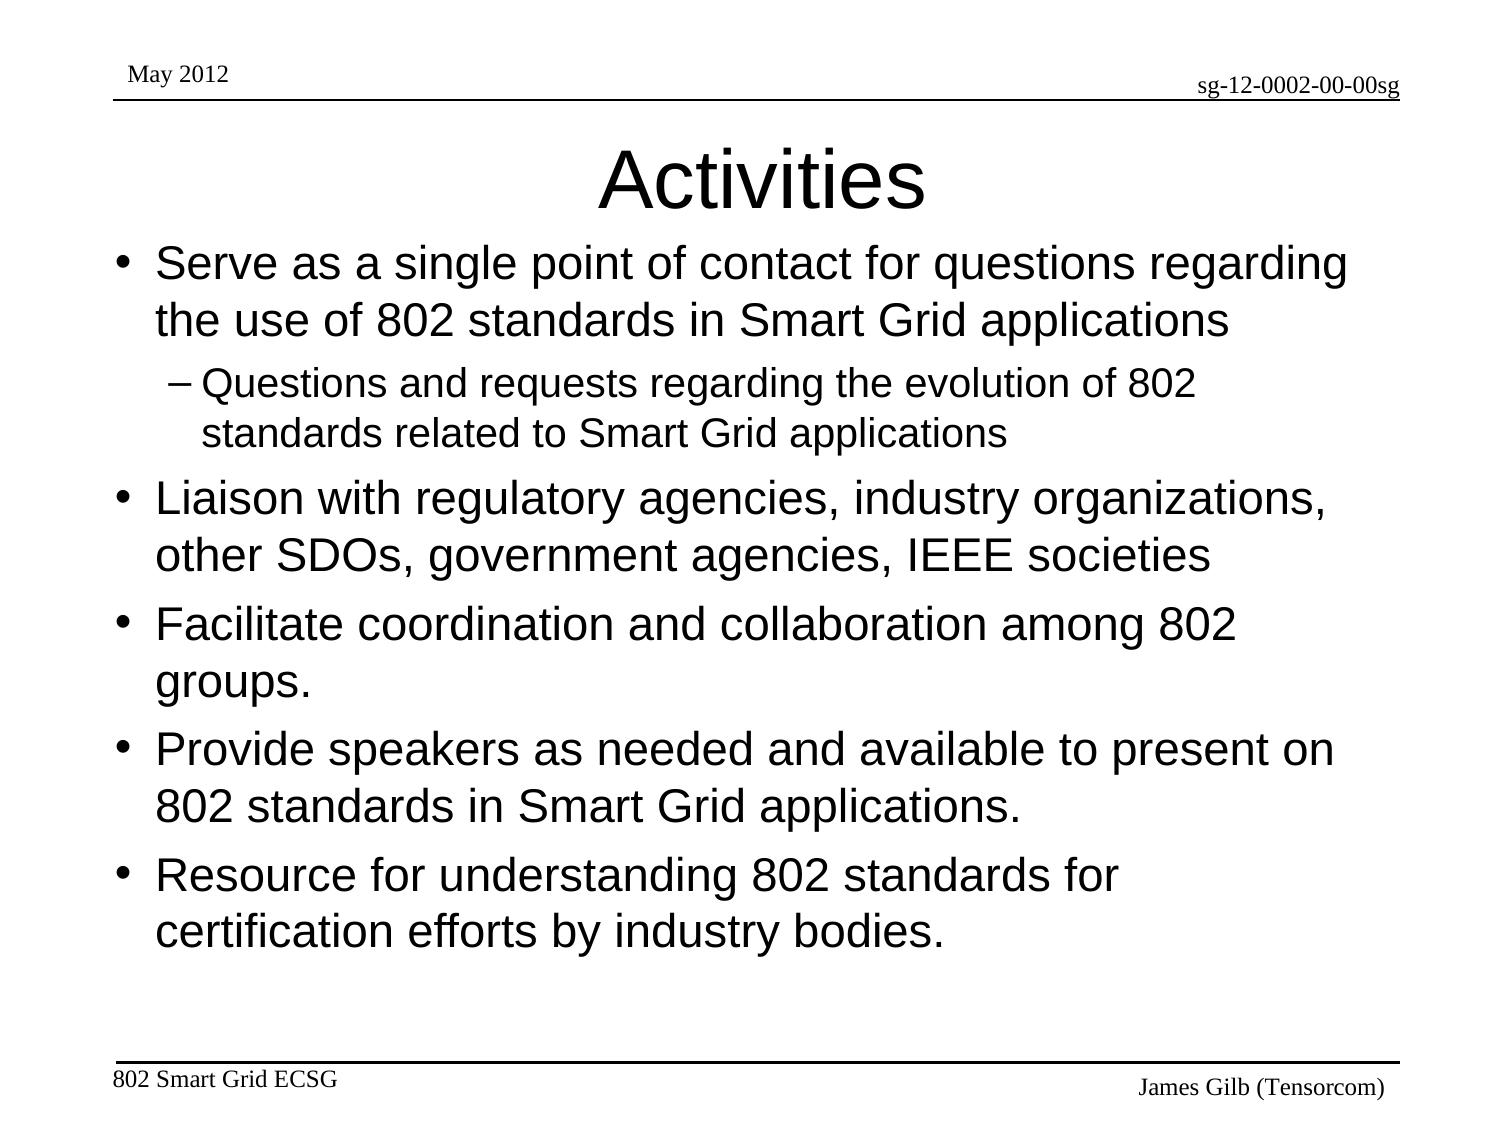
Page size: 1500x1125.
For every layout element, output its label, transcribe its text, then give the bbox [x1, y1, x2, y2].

title Activities [125, 112, 1401, 238]
list Serve as a single point of contact for questions regarding the use of 802 standards in Smart Grid applications Questions and requests regarding the evolution of 802 standards related to Smart Grid applications Liaison with regulatory agencies, industry organizations, other SDOs, government agencies, IEEE societies Facilitate coordination and collaboration among 802 groups. Provide speakers as needed and available to present on 802 standards in Smart Grid applications. Resource for understanding 802 standards for certification efforts by industry bodies. [99, 224, 1375, 968]
